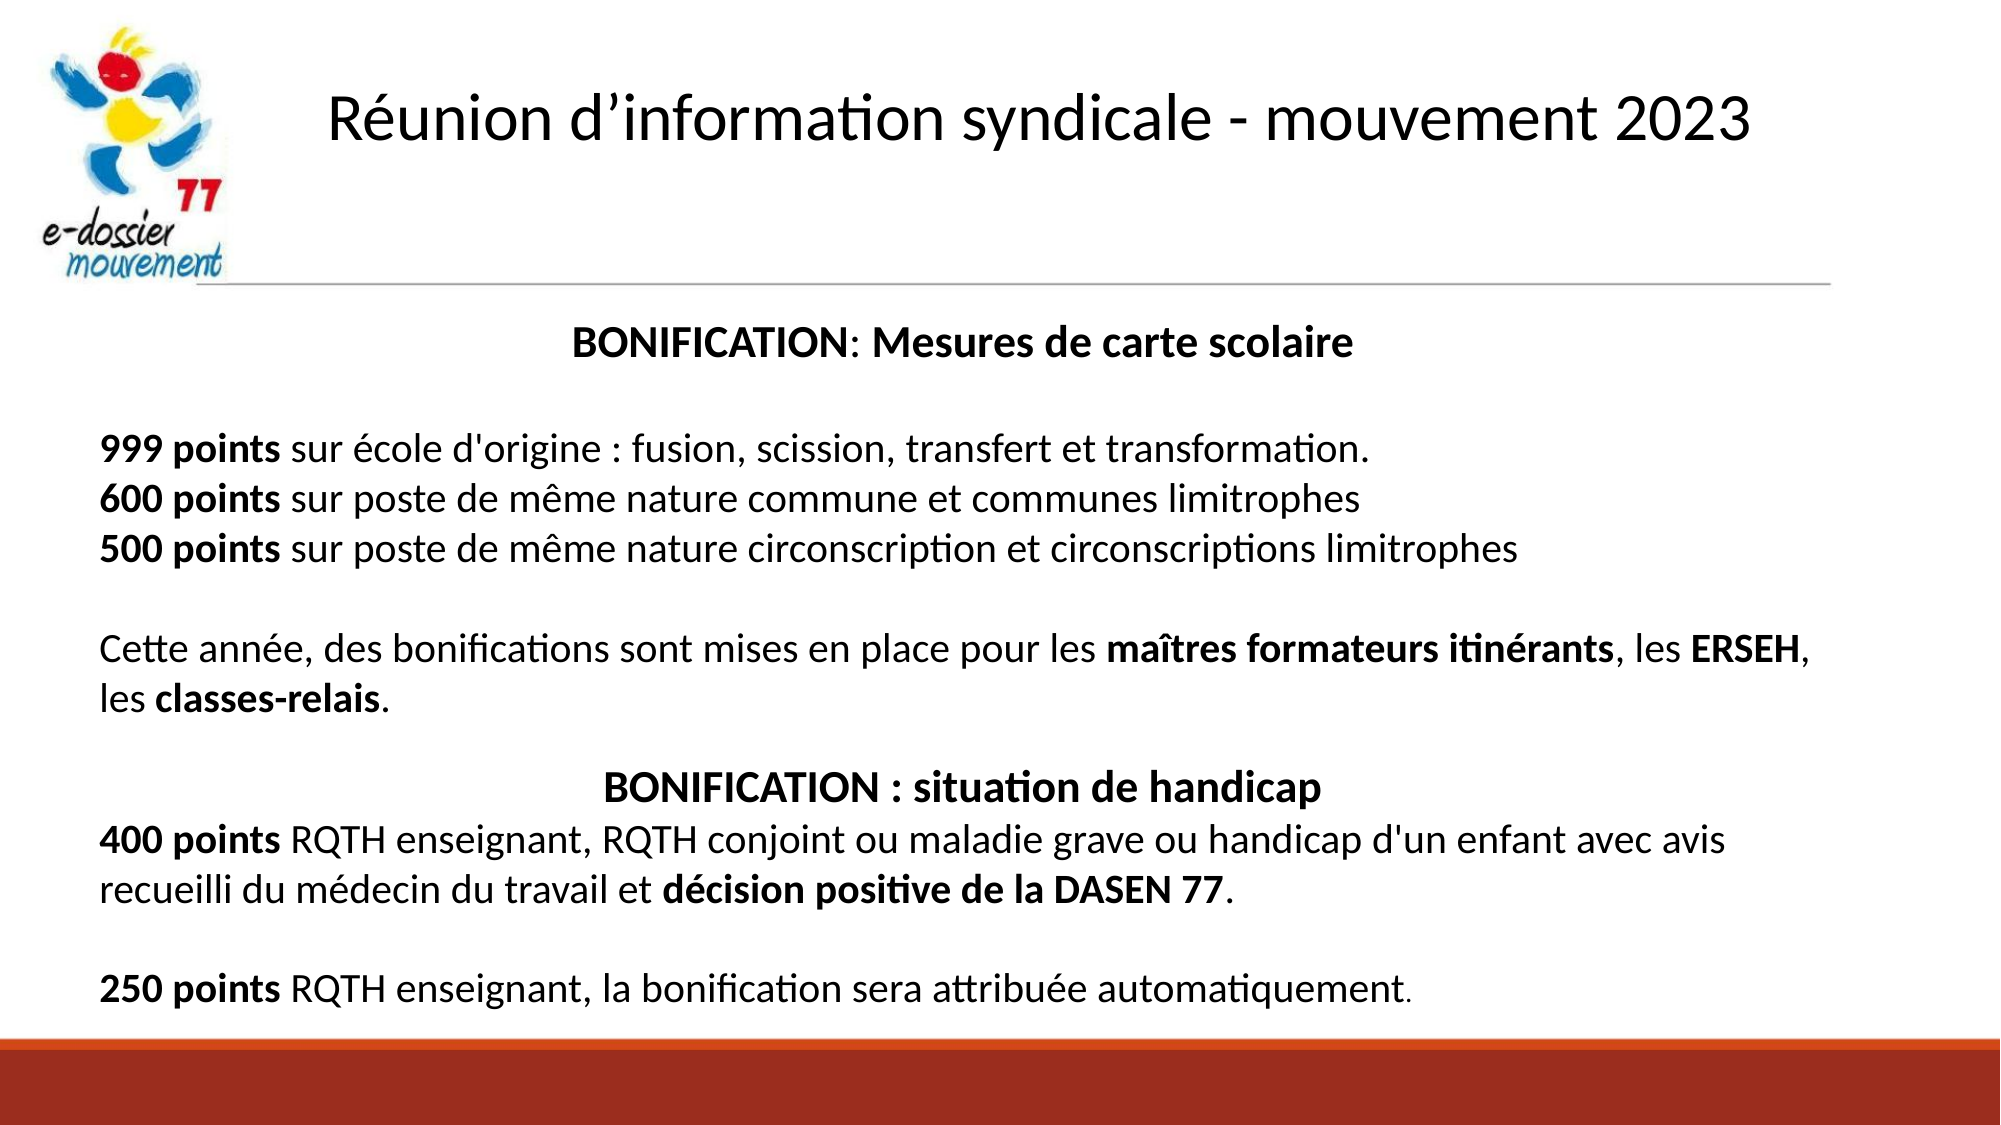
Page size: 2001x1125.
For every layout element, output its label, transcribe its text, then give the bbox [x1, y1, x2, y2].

text_box [0, 0, 2000, 1125]
text_box Réunion d’information syndicale - mouvement 2023 [327, 55, 1856, 154]
text_box BONIFICATION: Mesures de carte scolaire 999 points sur école d'origine : fusion, scission, transfert et transformation. 600 points sur poste de même nature commune et communes limitrophes 500 points sur poste de même nature circonscription et circonscriptions limitrophes Cette année, des bonifications sont mises en place pour les maîtres formateurs itinérants, les ERSEH, les classes-relais. BONIFICATION : situation de handicap 400 points RQTH enseignant, RQTH conjoint ou maladie grave ou handicap d'un enfant avec avis recueilli du médecin du travail et décision positive de la DASEN 77. 250 points RQTH enseignant, la bonification sera attribuée automatiquement. [99, 311, 1827, 1012]
